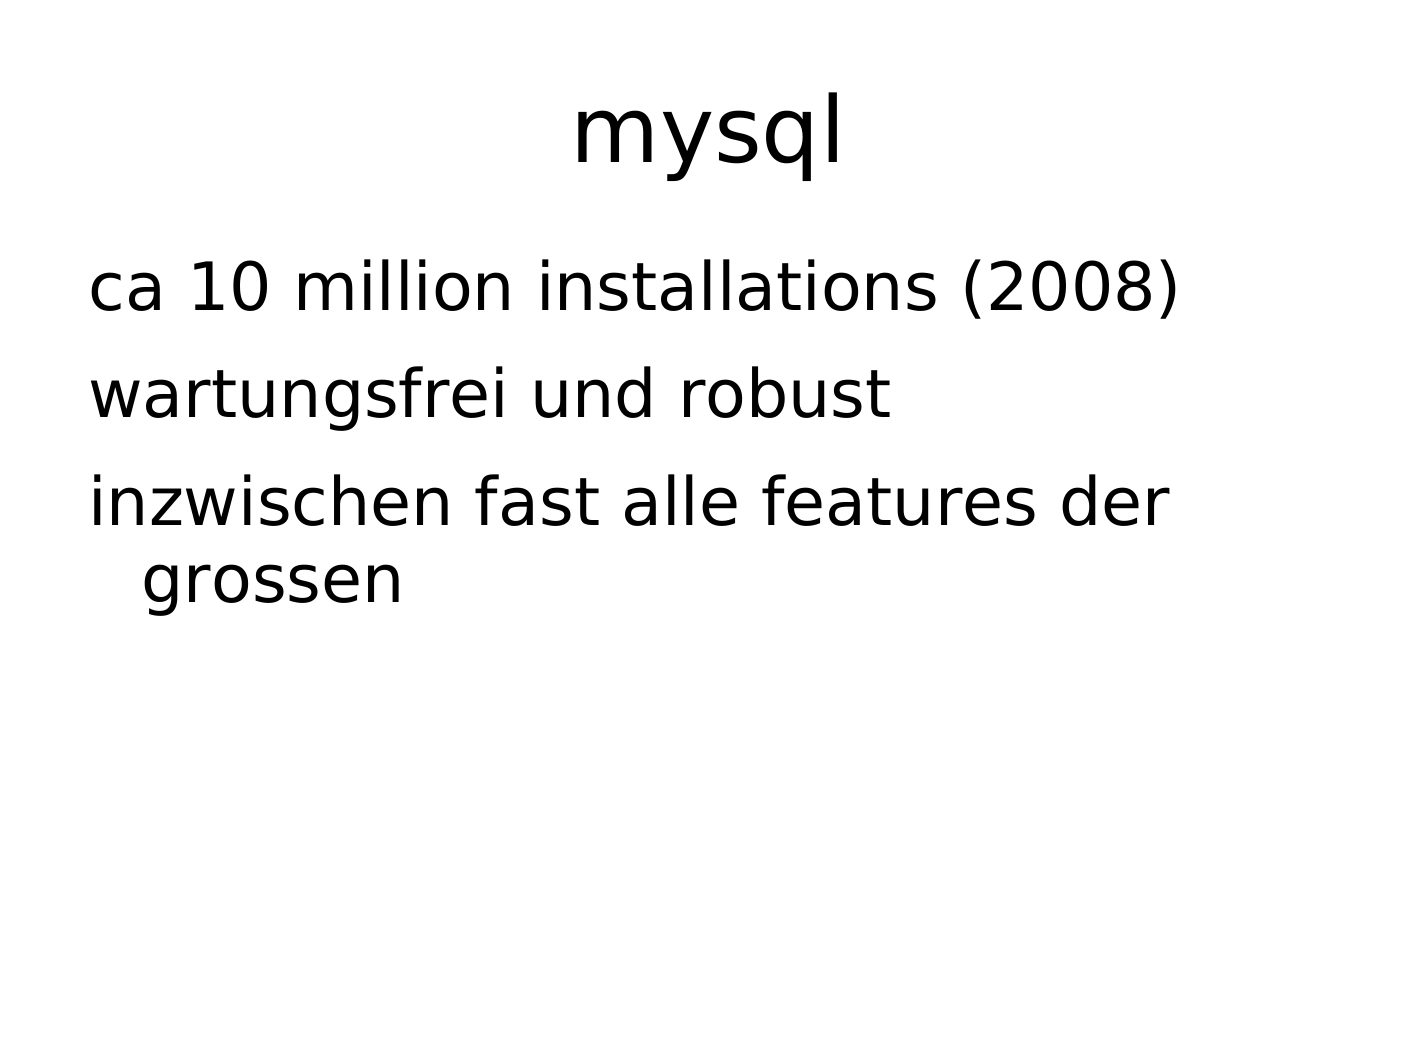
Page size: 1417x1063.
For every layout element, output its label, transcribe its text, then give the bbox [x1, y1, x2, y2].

title mysql [70, 49, 1346, 213]
list ca 10 million installations (2008) wartungsfrei und robust inzwischen fast alle features der grossen [70, 248, 1346, 936]
